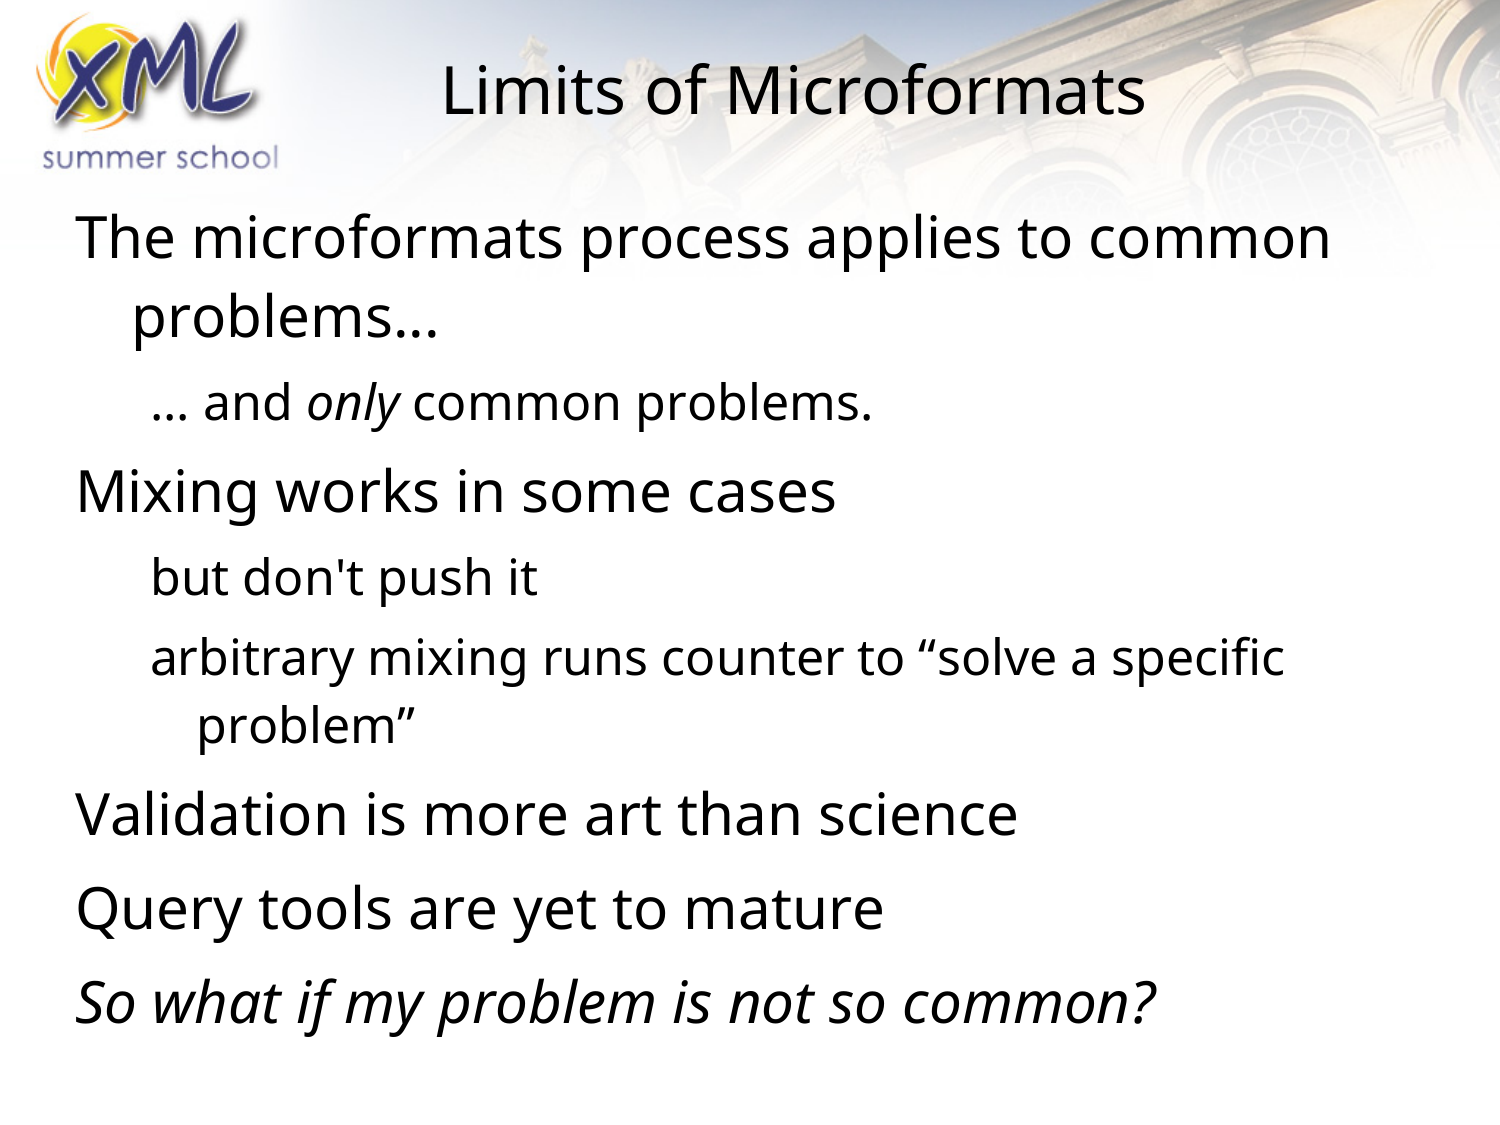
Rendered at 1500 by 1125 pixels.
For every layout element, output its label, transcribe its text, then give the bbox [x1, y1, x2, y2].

picture [0, 0, 1500, 1125]
title Limits of Microformats [281, 8, 1306, 170]
list The microformats process applies to common problems... ... and only common problems. Mixing works in some cases but don't push it arbitrary mixing runs counter to “solve a specific problem” Validation is more art than science Query tools are yet to mature So what if my problem is not so common? [75, 195, 1426, 991]
